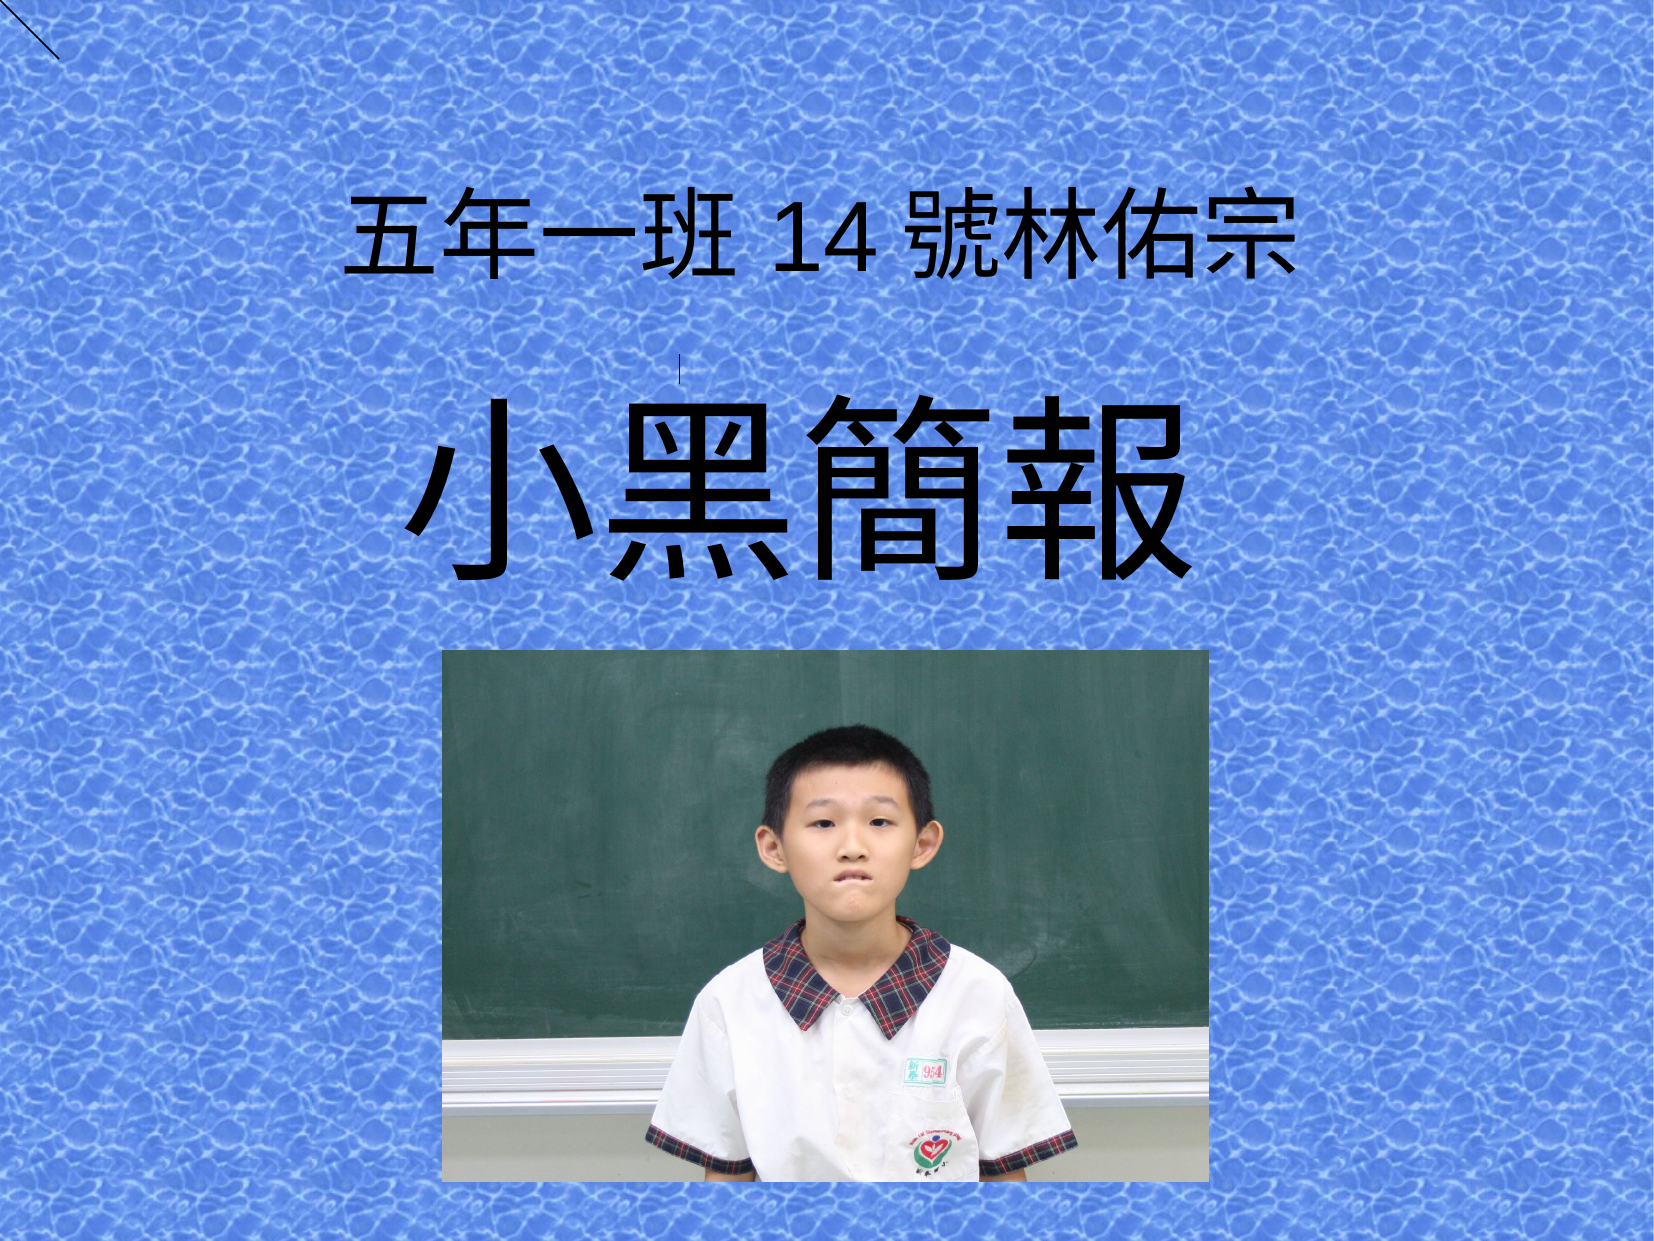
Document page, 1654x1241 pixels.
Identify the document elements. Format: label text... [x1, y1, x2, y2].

picture [0, 0, 1654, 1241]
text_box 小黑簡報 [383, 324, 1241, 591]
text_box 五年一班14號林佑宗 [324, 147, 1418, 307]
